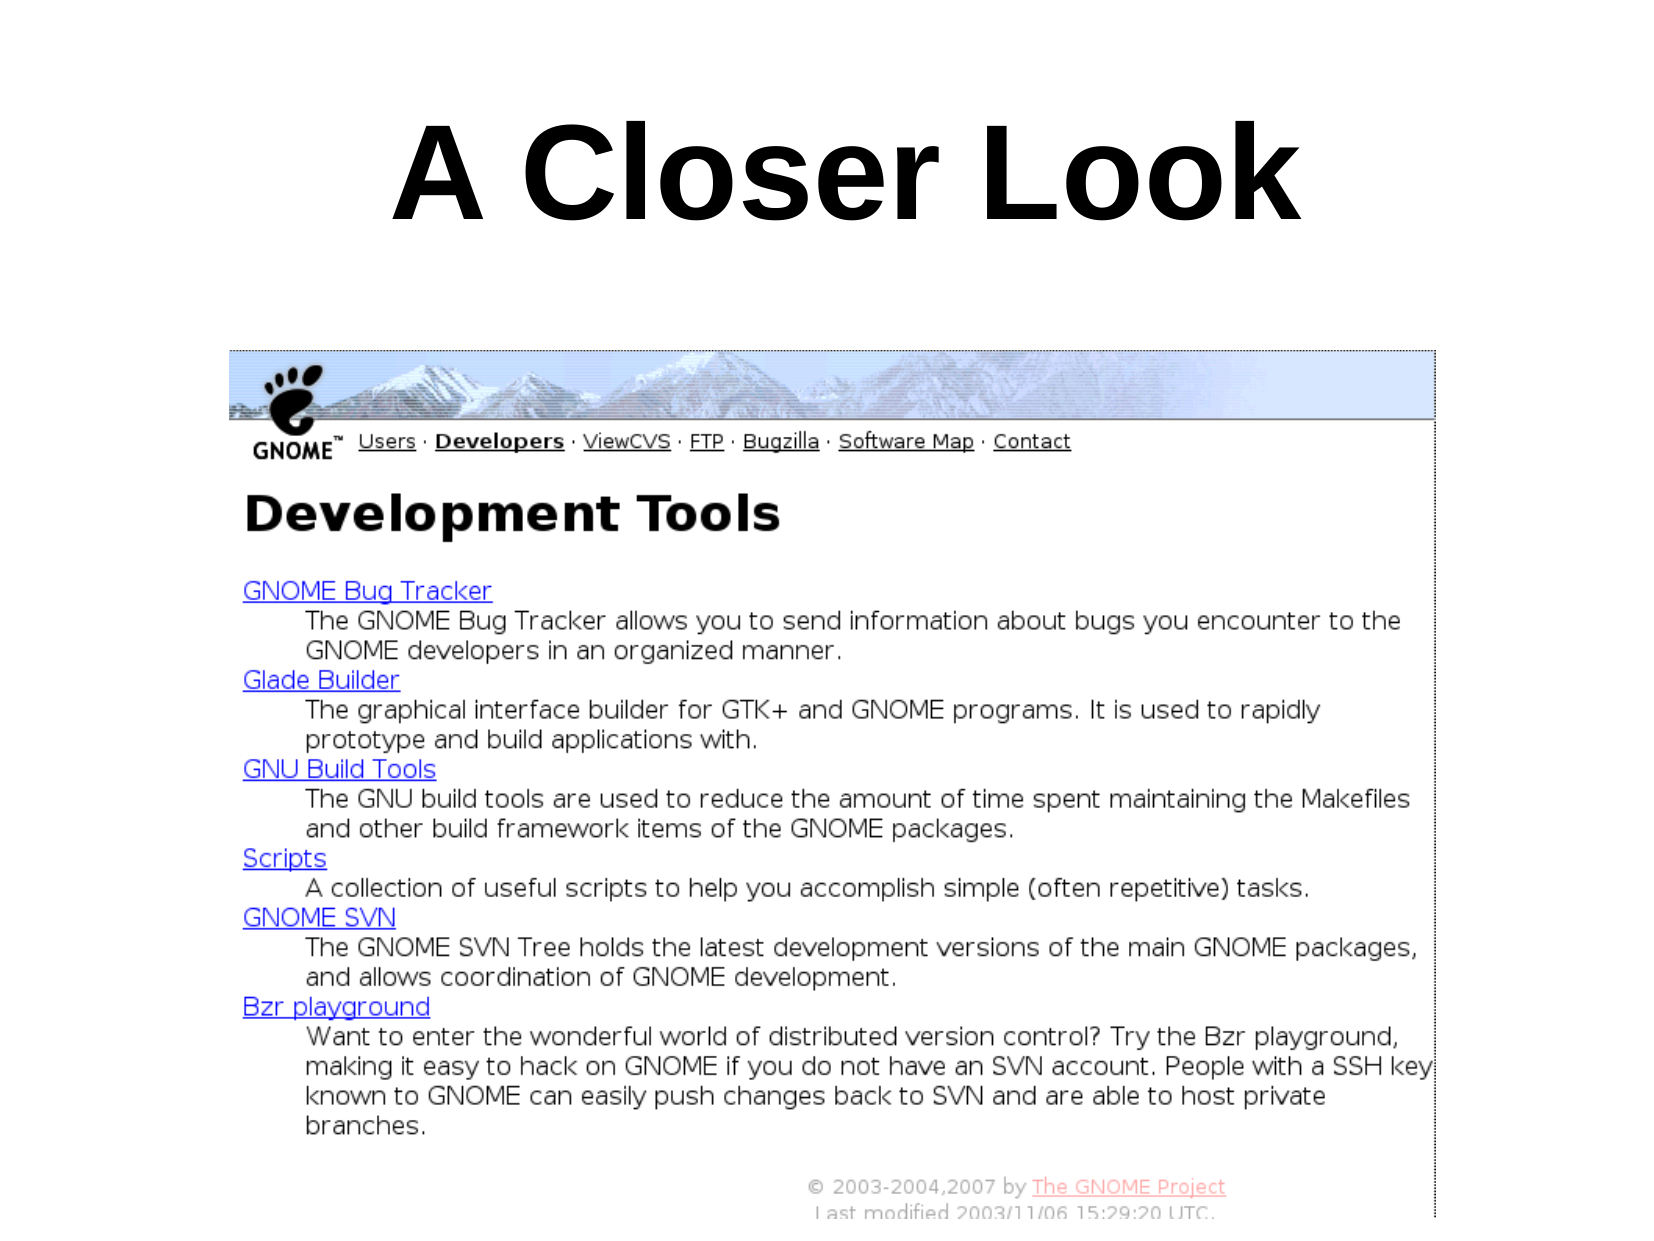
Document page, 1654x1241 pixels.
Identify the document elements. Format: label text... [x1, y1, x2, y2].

text_box A Closer Look [375, 89, 1318, 256]
picture [229, 350, 1436, 1219]
